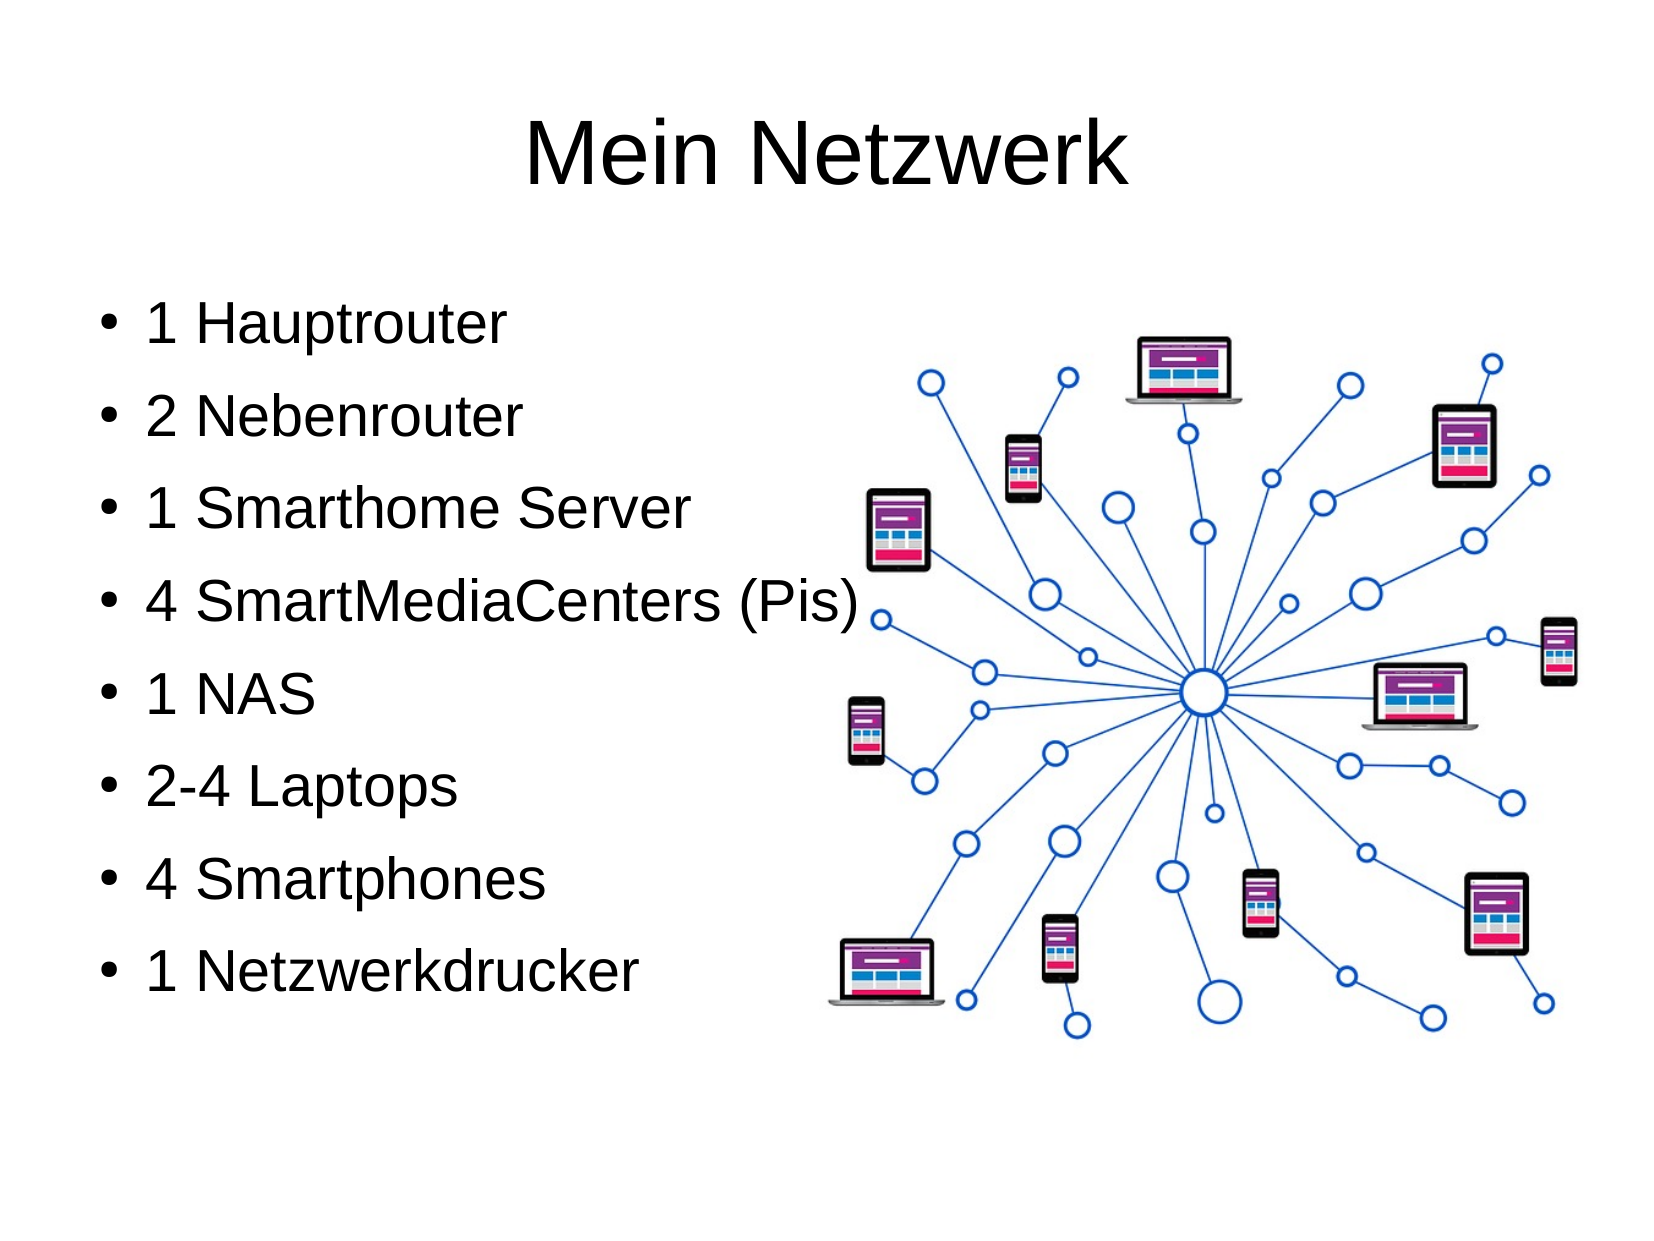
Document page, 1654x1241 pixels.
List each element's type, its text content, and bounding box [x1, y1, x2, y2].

picture [791, 295, 1654, 1078]
list 1 Hauptrouter 2 Nebenrouter 1 Smarthome Server 4 SmartMediaCenters (Pis) 1 NAS 2-4 Laptops 4 Smartphones 1 Netzwerkdrucker [82, 290, 1571, 1010]
title Mein Netzwerk [82, 49, 1571, 257]
